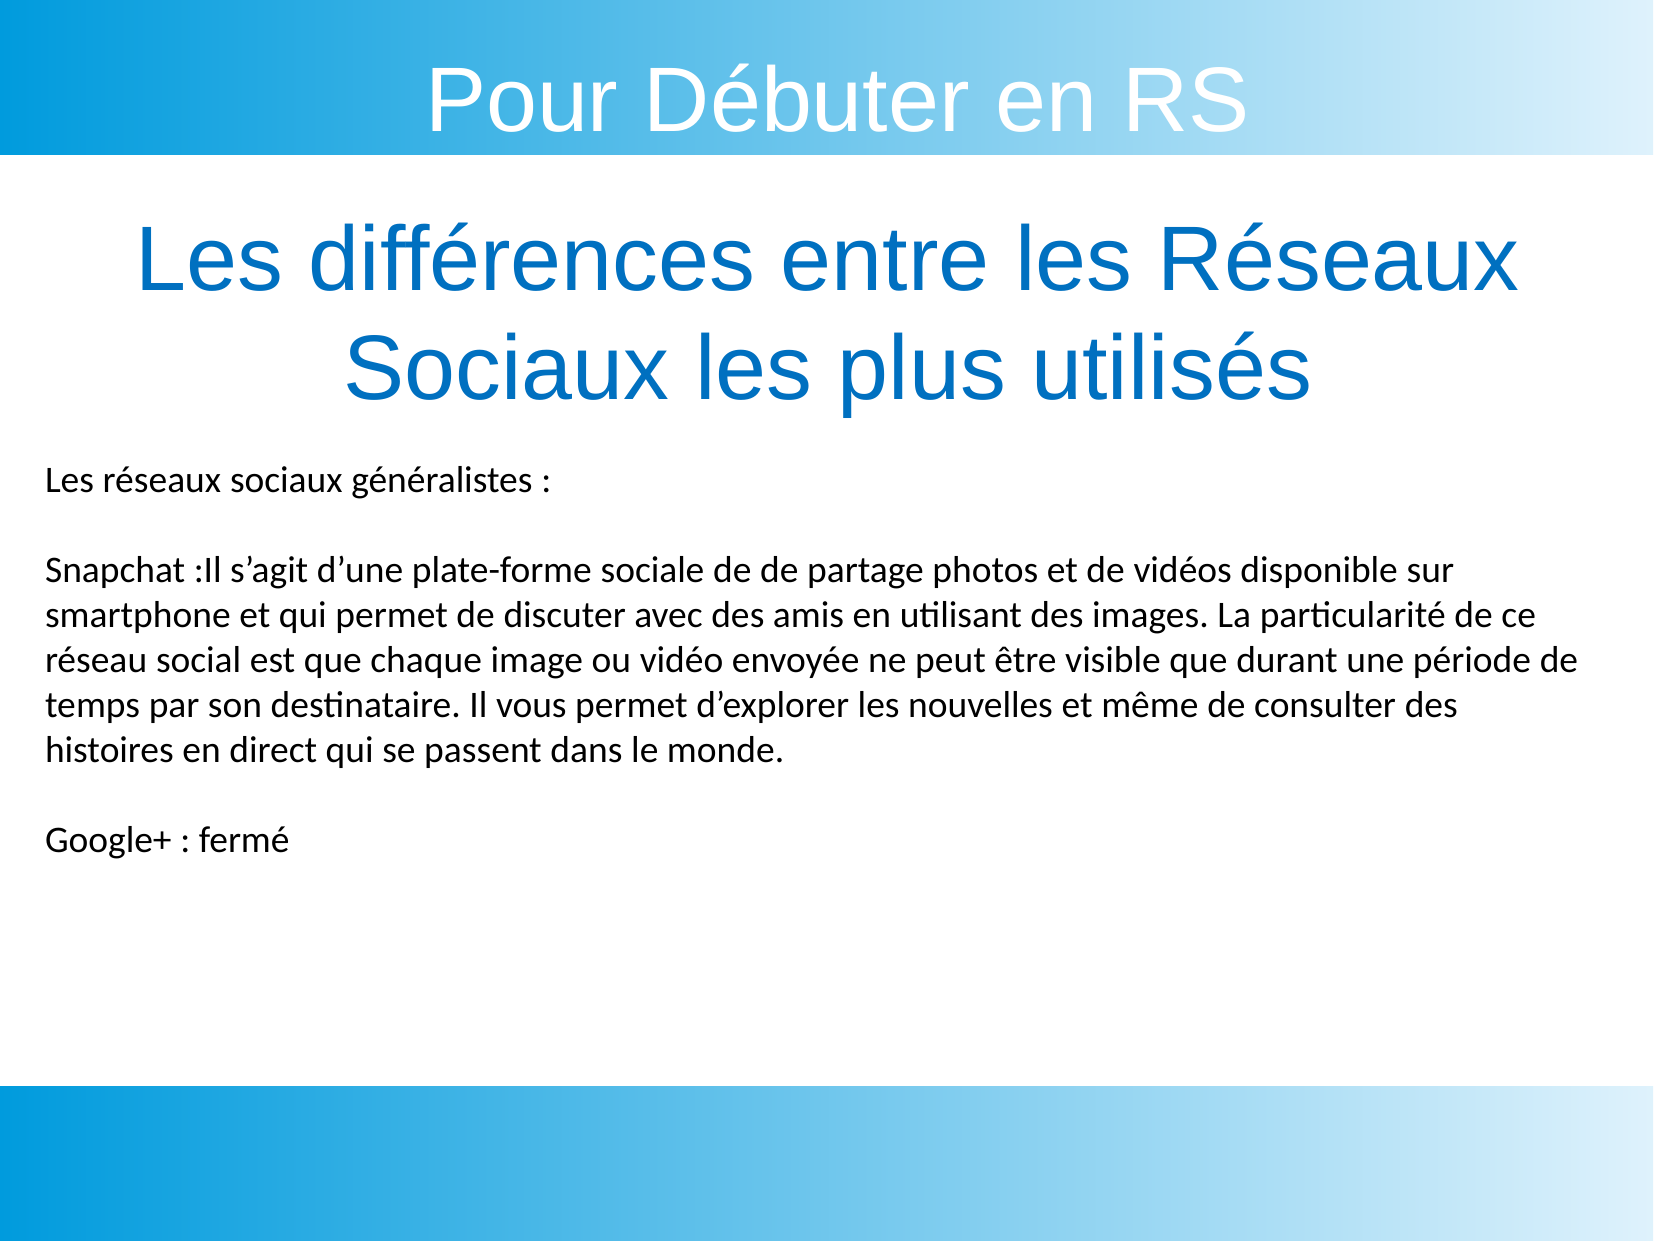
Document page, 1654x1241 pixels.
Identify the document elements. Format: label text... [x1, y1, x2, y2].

text_box Pour Débuter en RS [94, 20, 1583, 170]
text_box Les réseaux sociaux généralistes : Snapchat : Il s’agit d’une plate-forme sociale de de partage photos et de vidéos disponible sur smartphone et qui permet de discuter avec des amis en utilisant des images. La particularité de ce réseau social est que chaque image ou vidéo envoyée ne peut être visible que durant une période de temps par son destinataire. Il vous permet d’explorer les nouvelles et même de consulter des histoires en direct qui se passent dans le monde. Google+ : fermé [30, 447, 1611, 963]
text_box Les différences entre les Réseaux Sociaux les plus utilisés [64, 191, 1594, 426]
